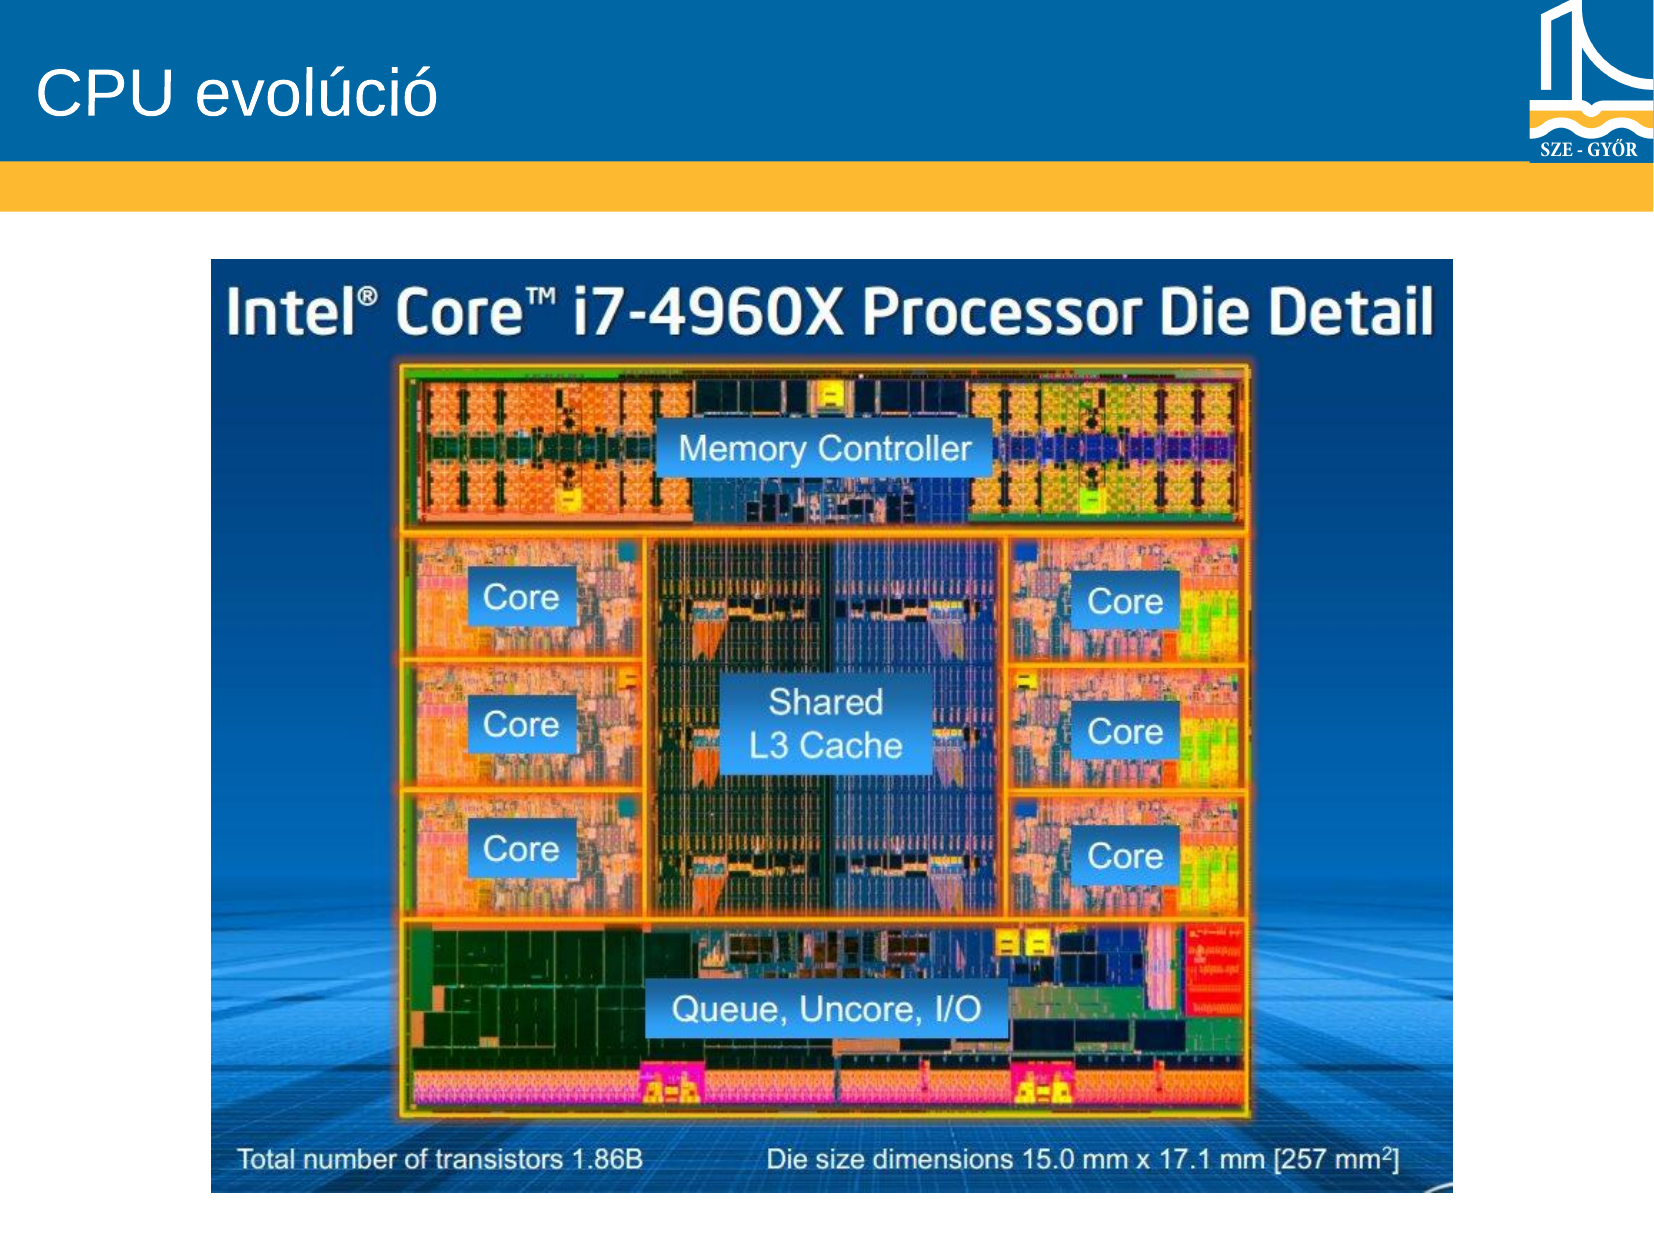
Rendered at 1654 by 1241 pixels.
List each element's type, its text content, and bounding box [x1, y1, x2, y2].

picture [1529, 0, 1654, 163]
picture [211, 259, 1453, 1193]
text_box CPU evolúció [34, 48, 1524, 144]
